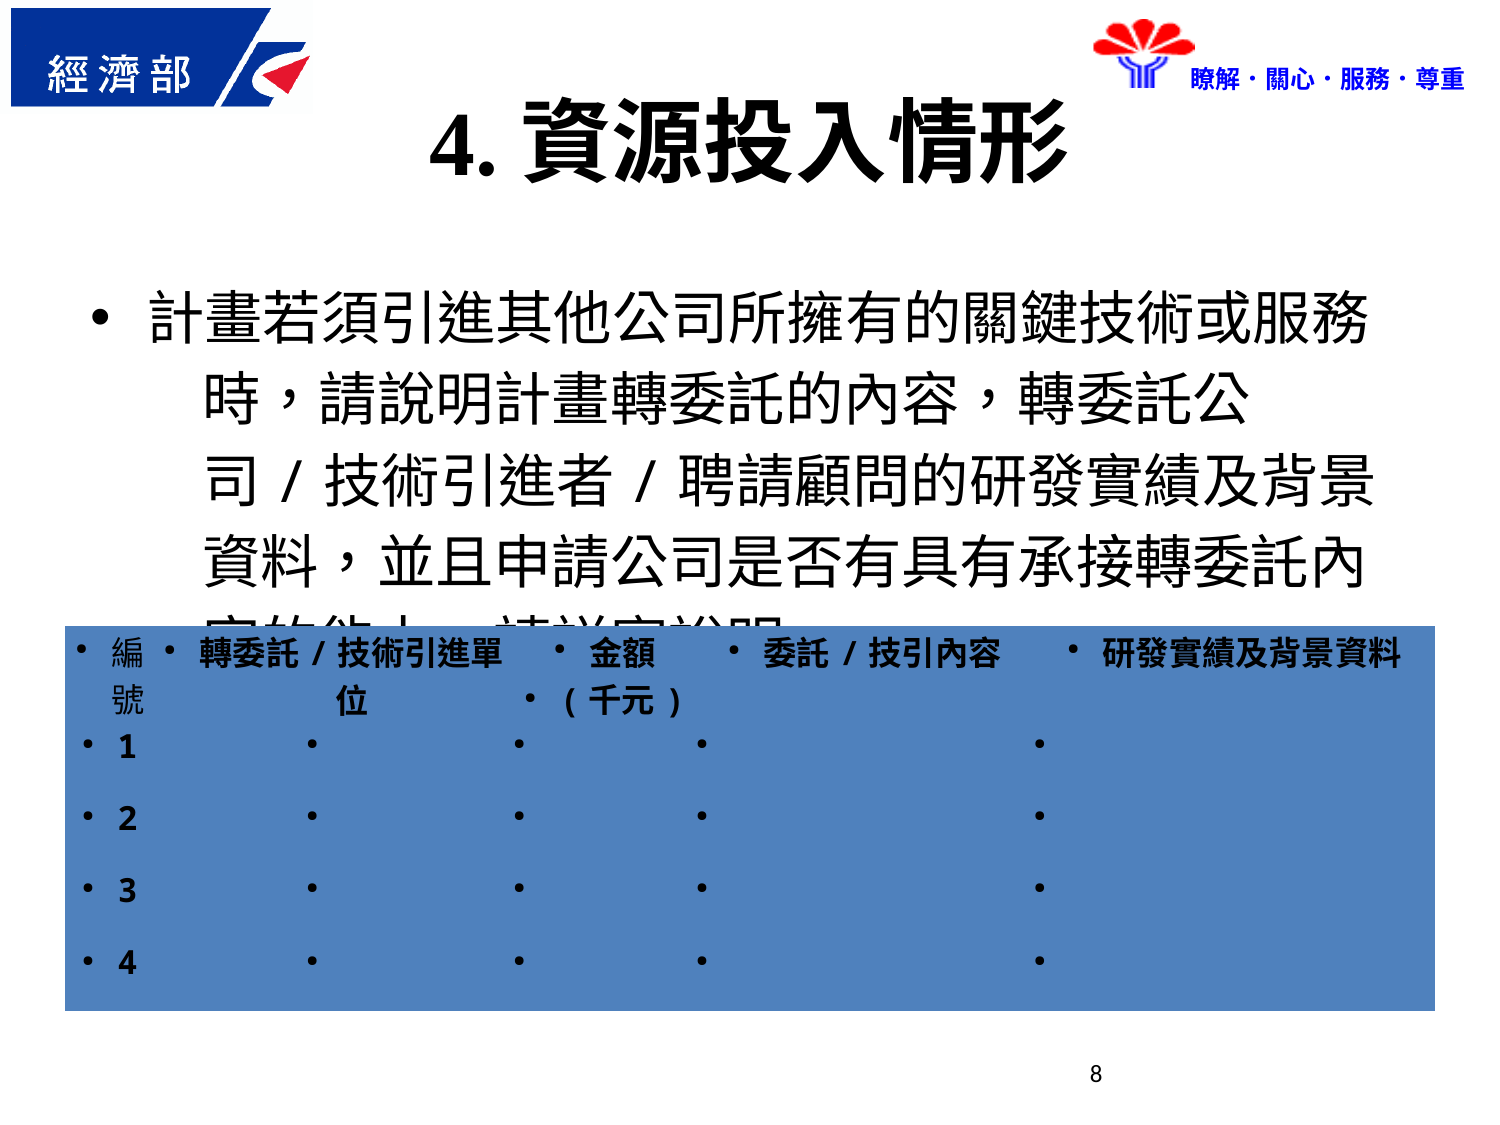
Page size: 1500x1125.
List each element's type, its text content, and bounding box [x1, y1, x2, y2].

table_cell [696, 939, 1034, 1011]
table_cell [513, 795, 696, 867]
table_header 研發實績及背景資料 [1034, 626, 1435, 723]
table_cell [1034, 939, 1435, 1011]
table_header 委託/技引內容 [696, 626, 1034, 723]
table_cell [513, 939, 696, 1011]
table_cell [155, 867, 513, 939]
table_cell [696, 867, 1034, 939]
table_cell 3 [65, 867, 155, 939]
list 計畫若須引進其他公司所擁有的關鍵技術或服務時，請說明計畫轉委託的內容，轉委託公司/技術引進者/聘請顧問的研發實績及背景資料，並且申請公司是否有具有承接轉委託內容的能力，請詳實說明。 [88, 196, 1439, 622]
table_cell 1 [65, 723, 155, 795]
table_cell [696, 795, 1034, 867]
table_header 轉委託/技術引進單位 [155, 626, 513, 723]
table_cell [1034, 723, 1435, 795]
table_cell [155, 795, 513, 867]
title 4.資源投入情形 [75, 45, 1426, 233]
table_cell 2 [65, 795, 155, 867]
text_box 7 [1074, 1042, 1426, 1103]
table_cell [1034, 867, 1435, 939]
table_cell [155, 723, 513, 795]
table_cell [155, 939, 513, 1011]
table_cell [513, 723, 696, 795]
table_cell [1034, 795, 1435, 867]
table_header 編號 [65, 626, 155, 723]
table_cell [696, 723, 1034, 795]
table_cell 4 [65, 939, 155, 1011]
table_header 金額 (千元) [513, 626, 696, 723]
table_cell [513, 867, 696, 939]
